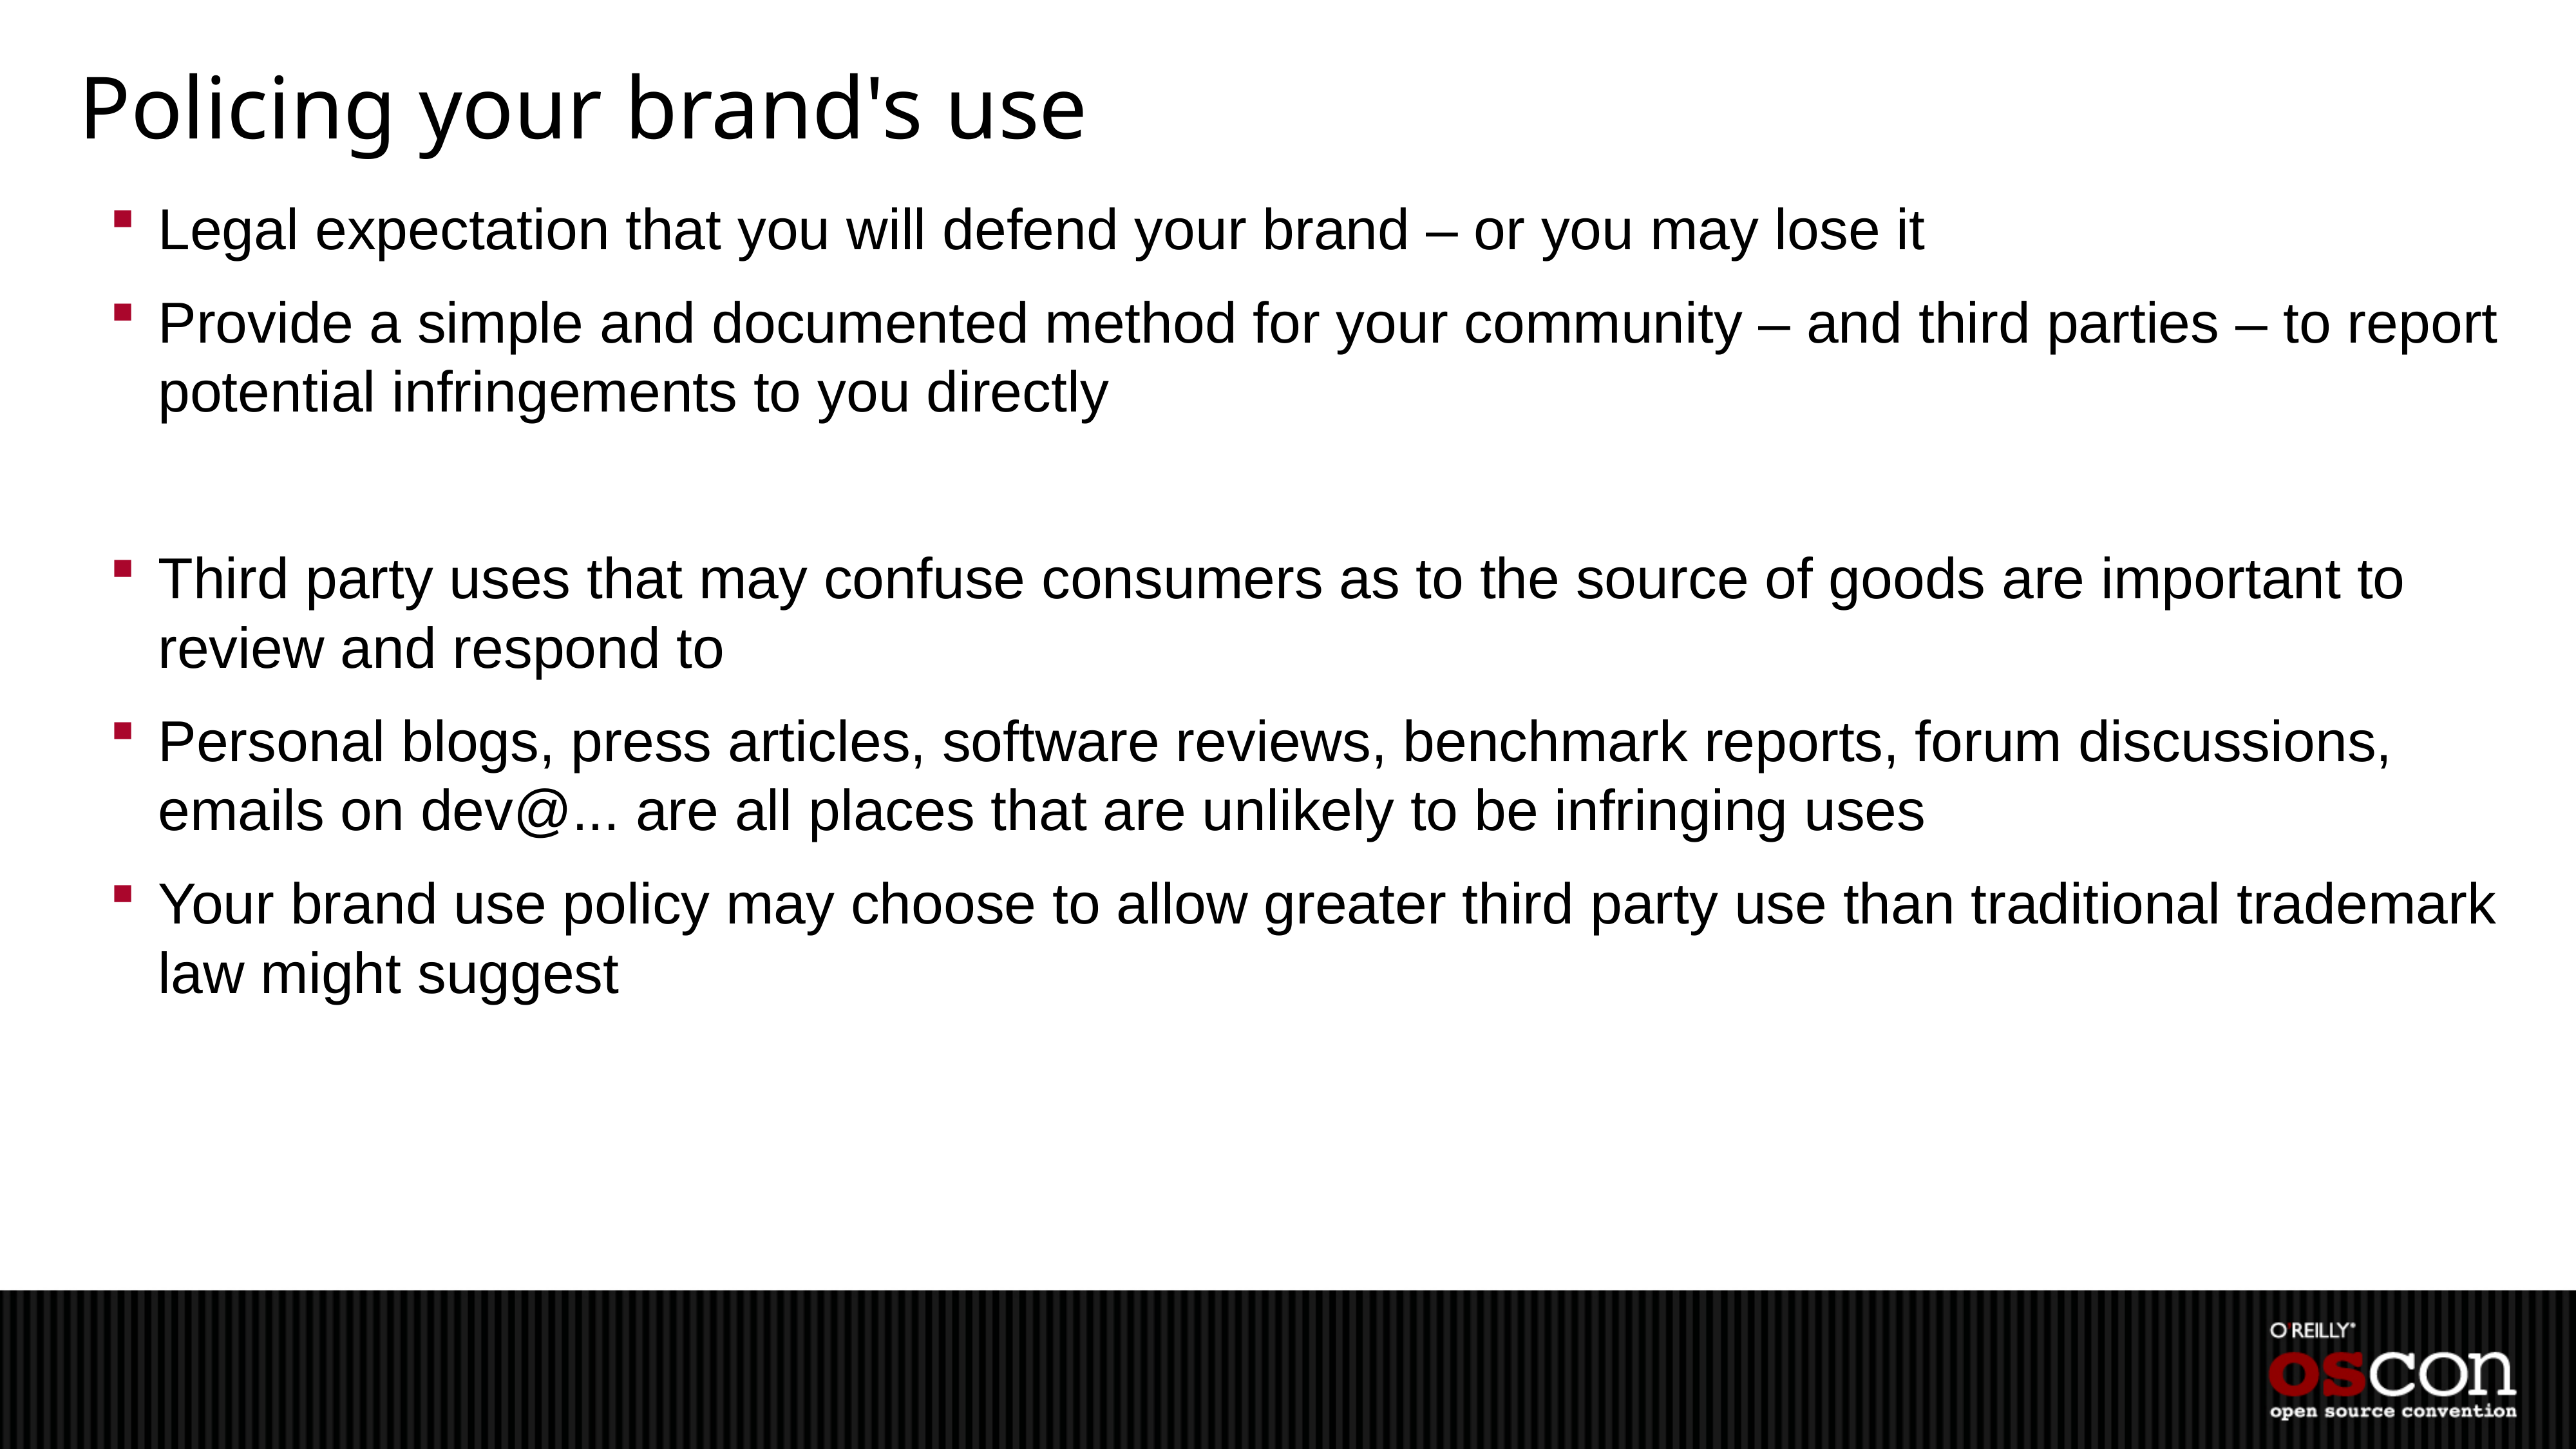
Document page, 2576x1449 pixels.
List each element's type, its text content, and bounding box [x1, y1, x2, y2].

picture [0, 0, 2576, 1449]
list Legal expectation that you will defend your brand – or you may lose it Provide a simple and documented method for your community – and third parties – to report potential infringements to you directly Third party uses that may confuse consumers as to the source of goods are important to review and respond to Personal blogs, press articles, software reviews, benchmark reports, forum discussions, emails on dev@... are all places that are unlikely to be infringing uses Your brand use policy may choose to allow greater third party use than traditional trademark law might suggest [76, 191, 2505, 1449]
title Policing your brand's use [73, 17, 2503, 192]
